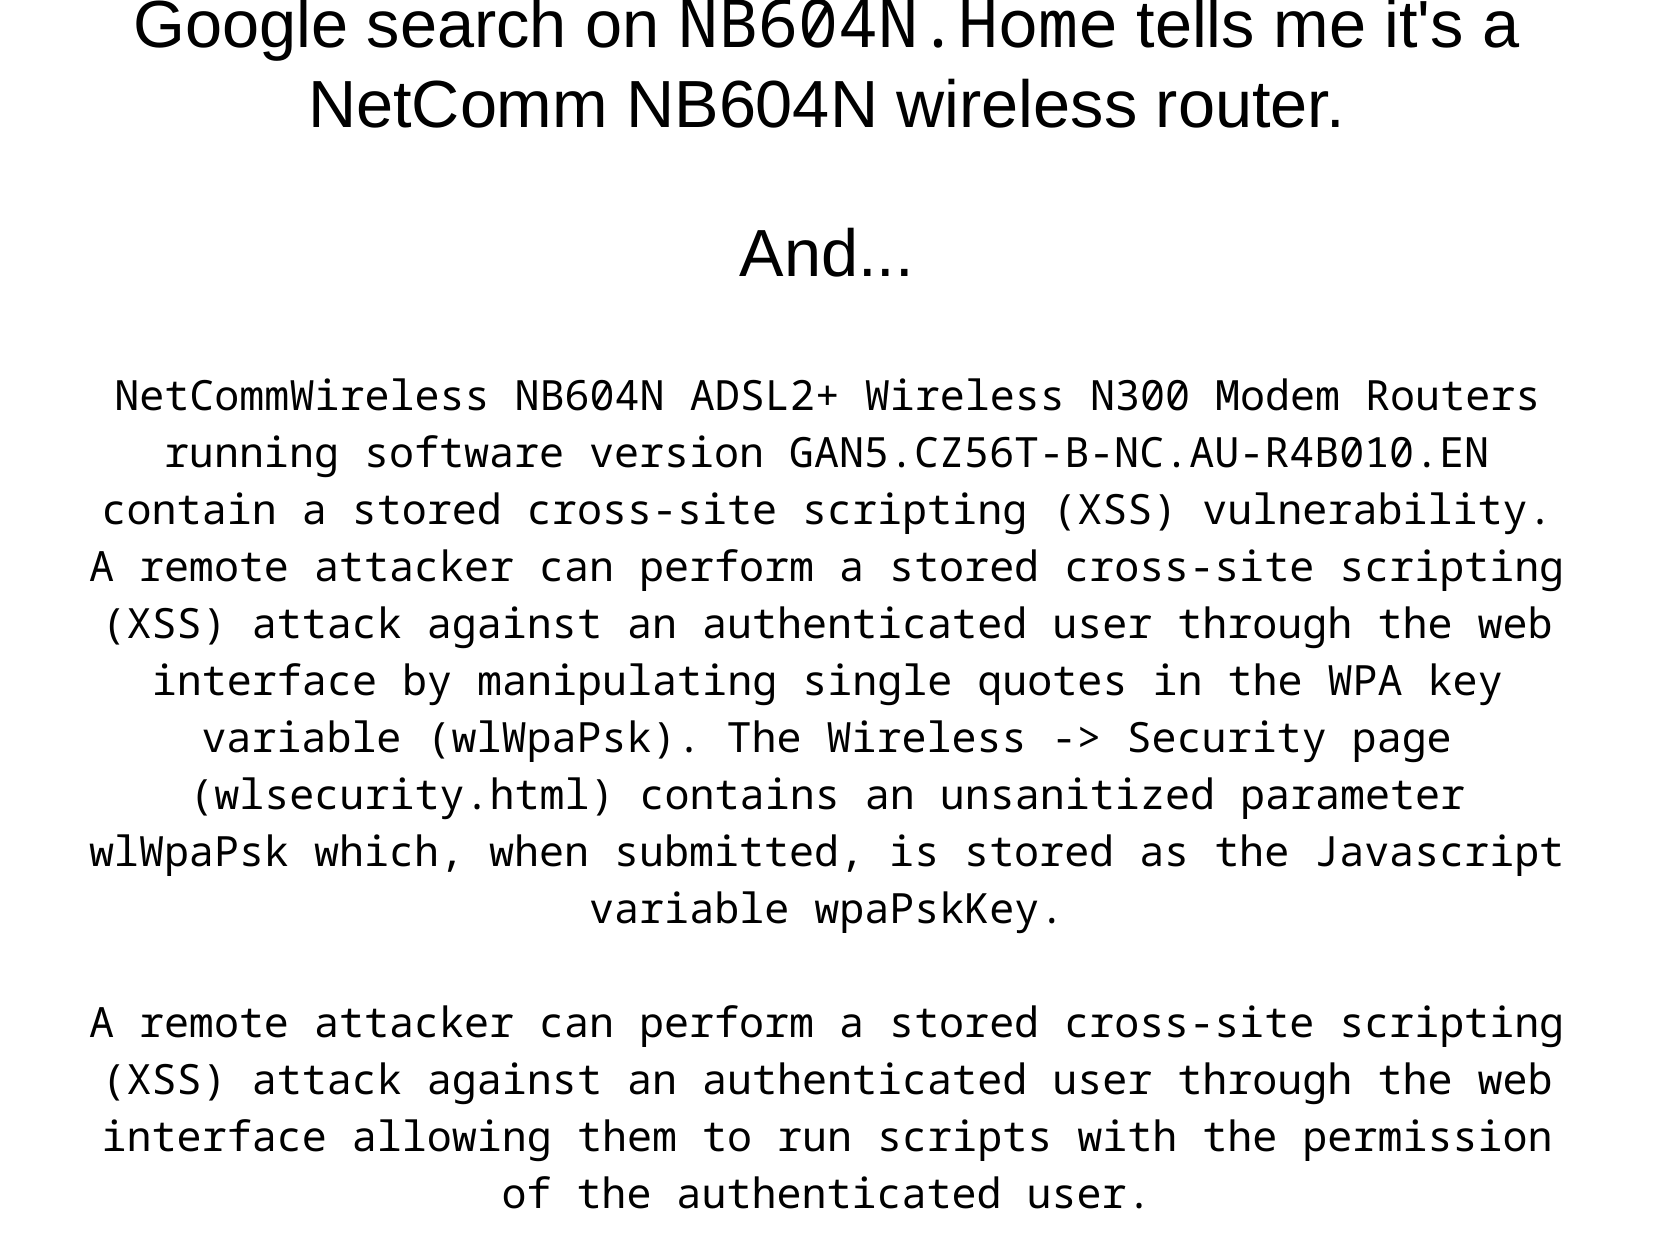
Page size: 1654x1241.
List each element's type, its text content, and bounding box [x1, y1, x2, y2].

subtitle Google search on NB604N.Home tells me it's a NetComm NB604N wireless router. And... NetCommWireless NB604N ADSL2+ Wireless N300 Modem Routers running software version GAN5.CZ56T-B-NC.AU-R4B010.EN contain a stored cross-site scripting (XSS) vulnerability. A remote attacker can perform a stored cross-site scripting (XSS) attack against an authenticated user through the web interface by manipulating single quotes in the WPA key variable (wlWpaPsk). The Wireless -> Security page (wlsecurity.html) contains an unsanitized parameter wlWpaPsk which, when submitted, is stored as the Javascript variable wpaPskKey. A remote attacker can perform a stored cross-site scripting (XSS) attack against an authenticated user through the web interface allowing them to run scripts with the permission of the authenticated user. [82, 98, 1571, 1099]
